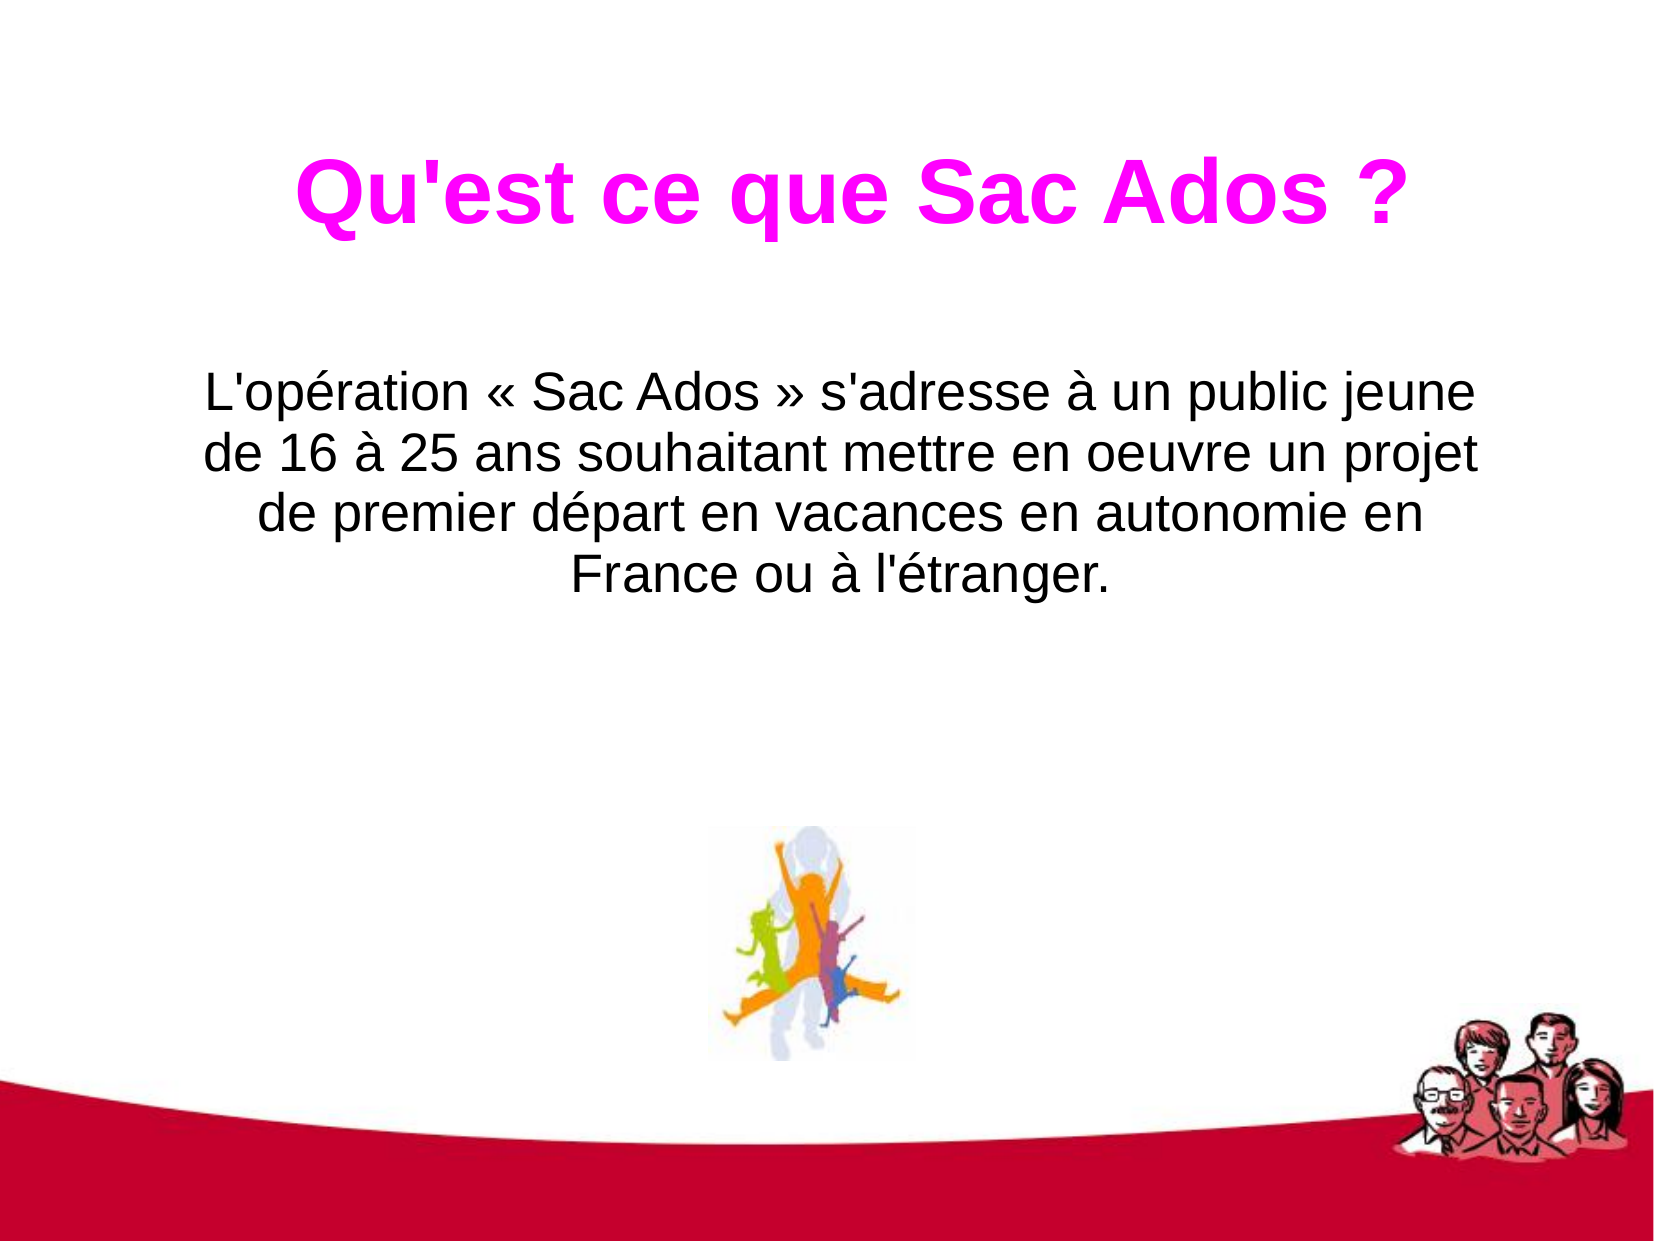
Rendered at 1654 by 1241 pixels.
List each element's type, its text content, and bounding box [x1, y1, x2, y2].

text_box L'opération « Sac Ados » s'adresse à un public jeune de 16 à 25 ans souhaitant mettre en oeuvre un projet de premier départ en vacances en autonomie en France ou à l'étranger. [177, 354, 1506, 739]
picture [0, 826, 1654, 1241]
title Qu'est ce que Sac Ados ? [147, 88, 1560, 296]
